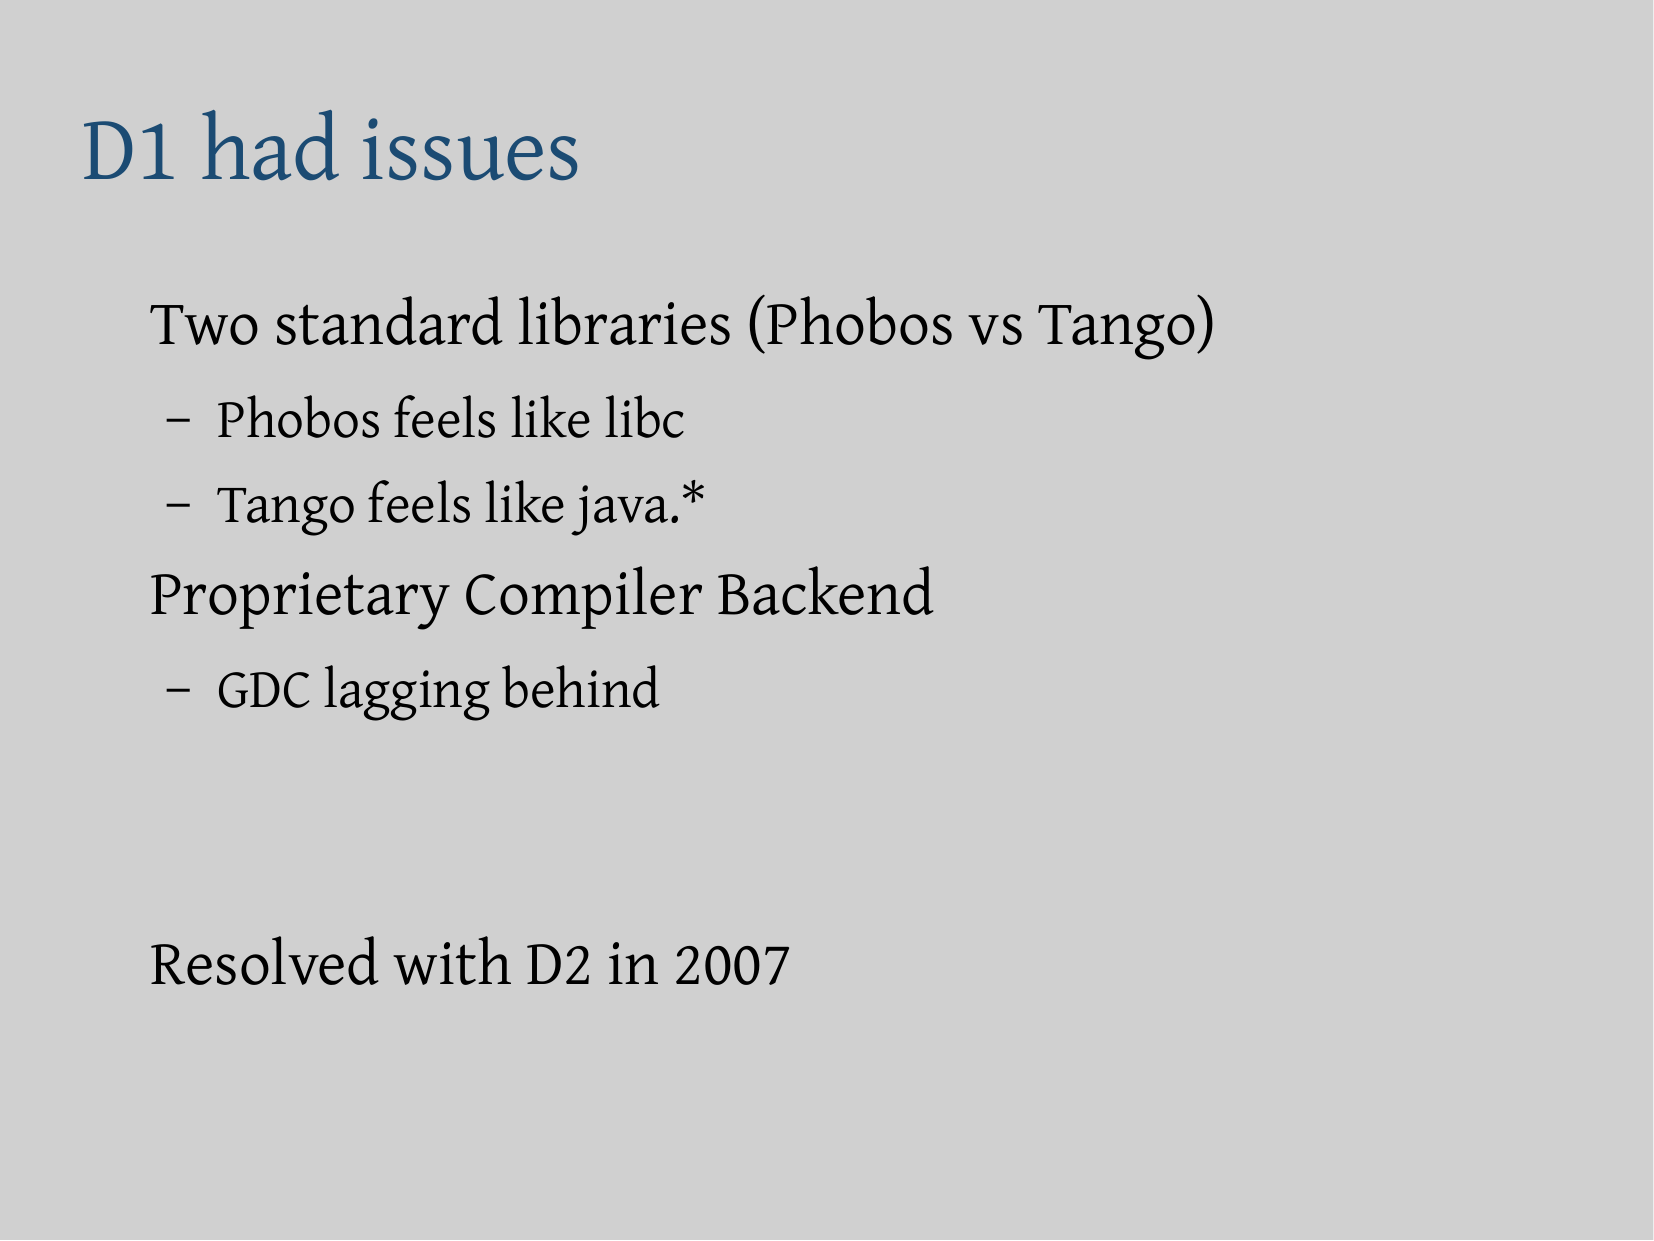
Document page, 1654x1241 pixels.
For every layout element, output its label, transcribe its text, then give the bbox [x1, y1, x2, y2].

title D1 had issues [82, 49, 1571, 257]
list Two standard libraries (Phobos vs Tango) Phobos feels like libc Tango feels like java.* Proprietary Compiler Backend GDC lagging behind Resolved with D2 in 2007 [82, 290, 1571, 1010]
